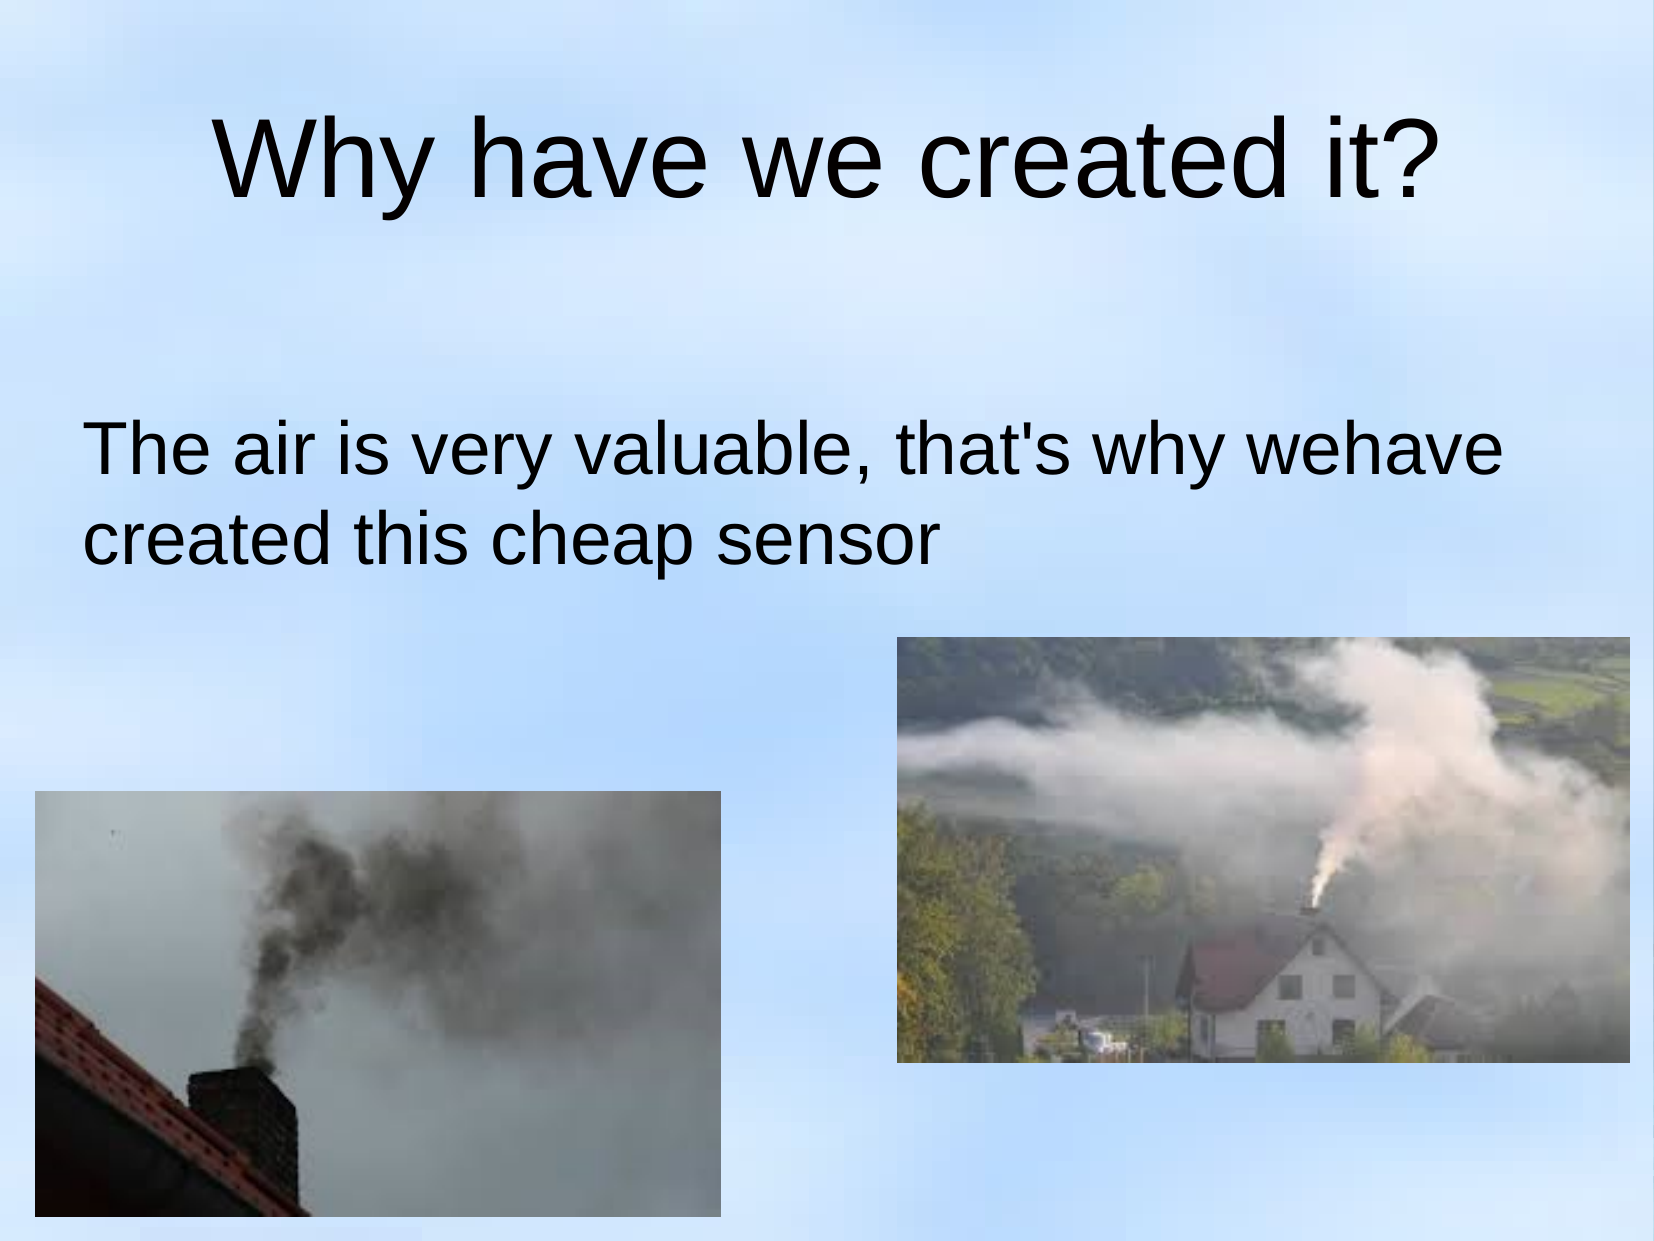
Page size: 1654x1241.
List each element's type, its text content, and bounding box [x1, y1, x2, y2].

list The air is very valuable, that's why wehave created this cheap sensor [82, 290, 1571, 583]
title Why have we created it? [82, 84, 1571, 222]
picture [0, 0, 1654, 1241]
